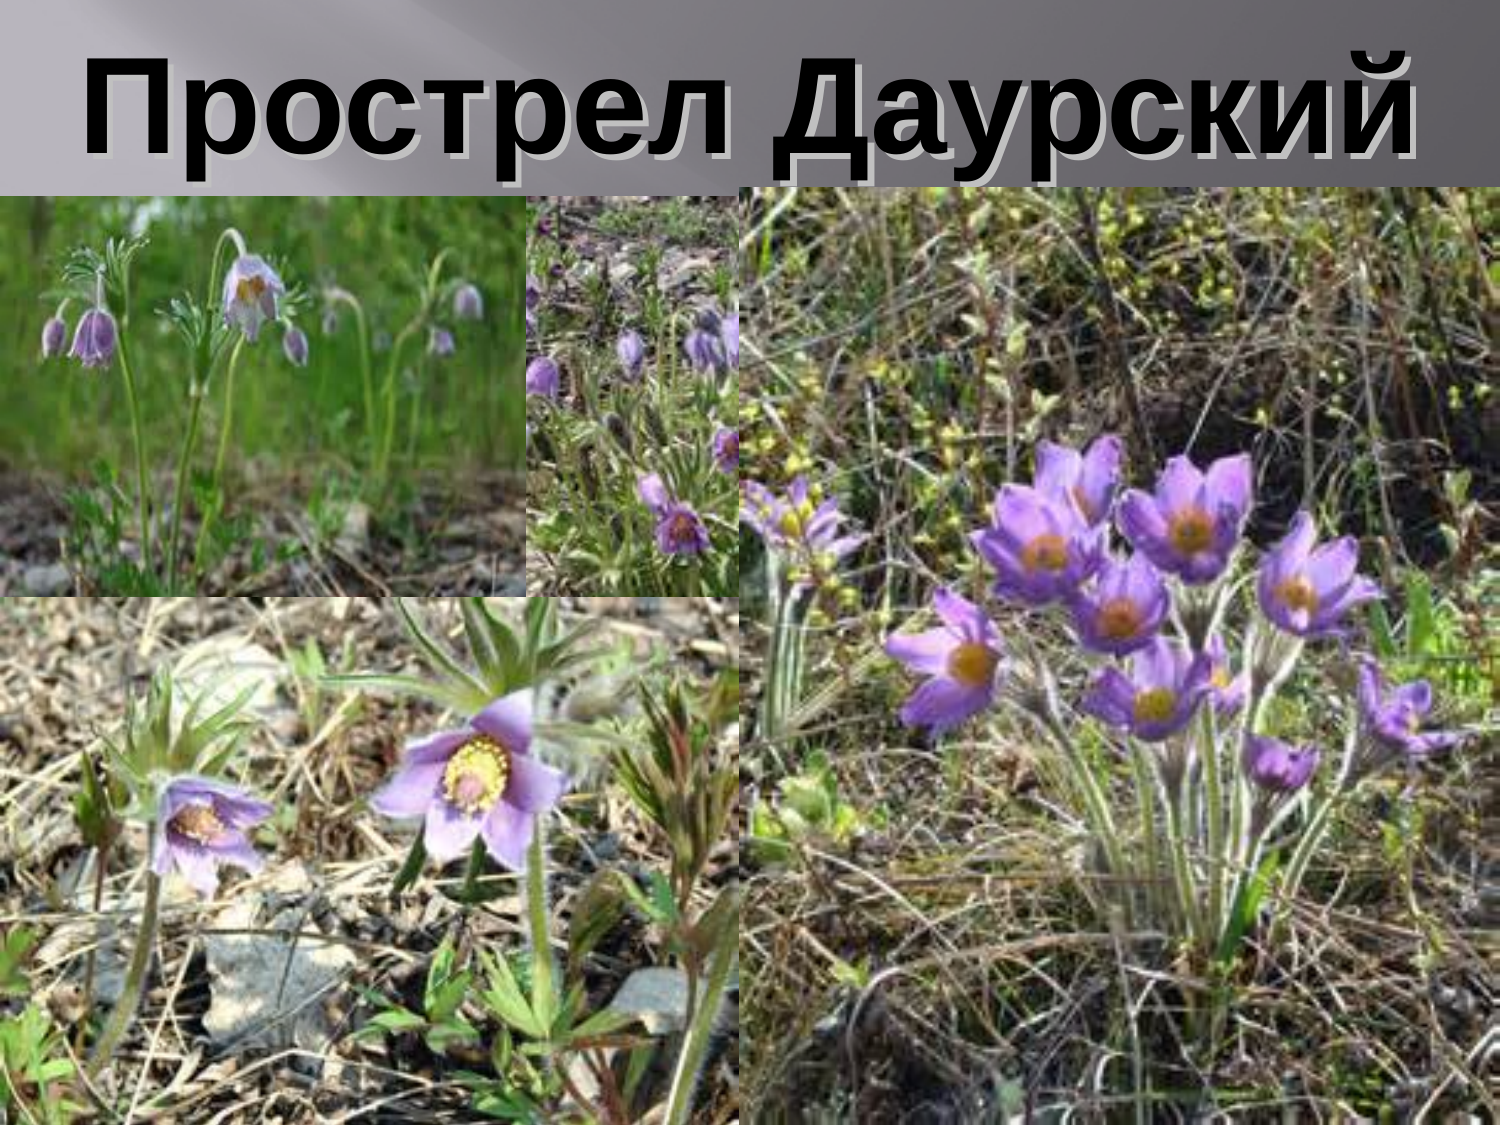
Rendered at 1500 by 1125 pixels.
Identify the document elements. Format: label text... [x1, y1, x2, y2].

title Прострел Даурский [0, 0, 1500, 196]
picture [0, 187, 1500, 1125]
